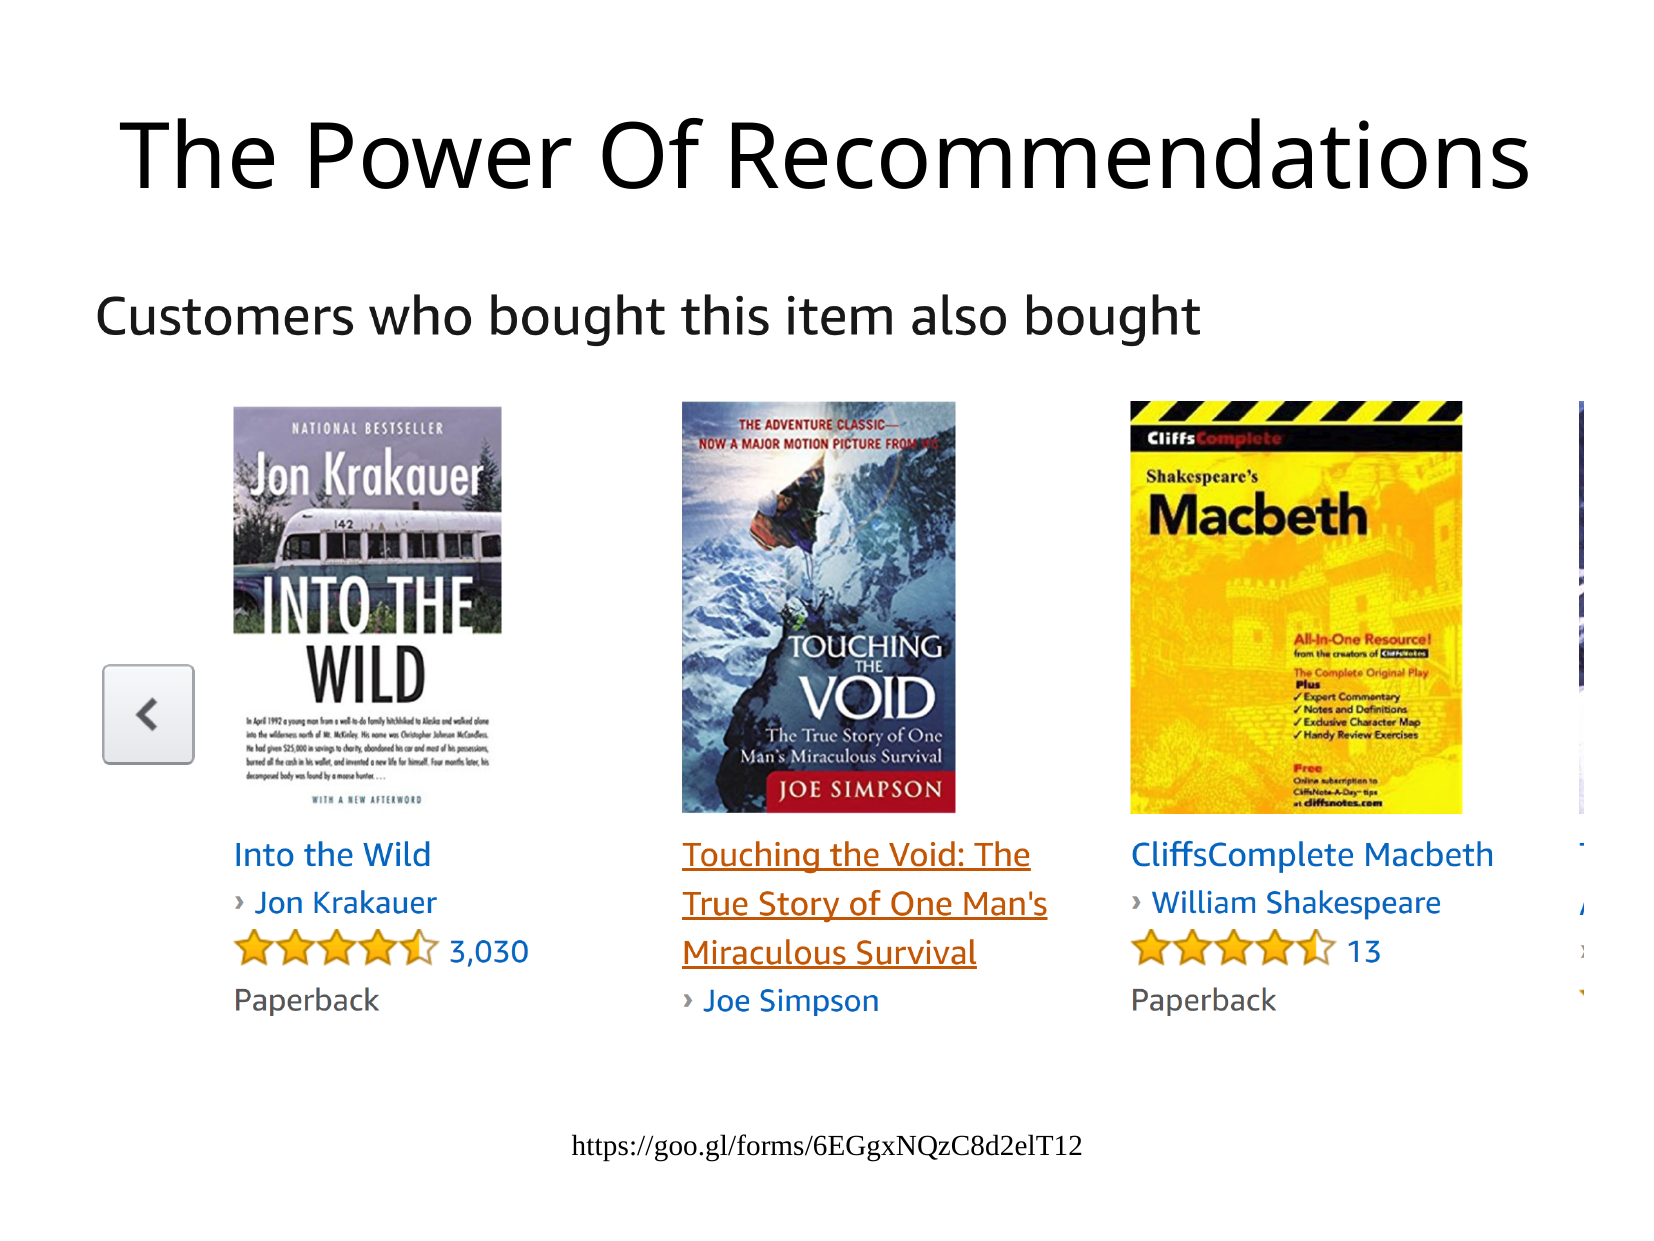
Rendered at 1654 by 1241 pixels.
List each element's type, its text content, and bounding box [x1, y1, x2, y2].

picture [94, 247, 1584, 1016]
title The Power Of Recommendations [82, 49, 1571, 257]
